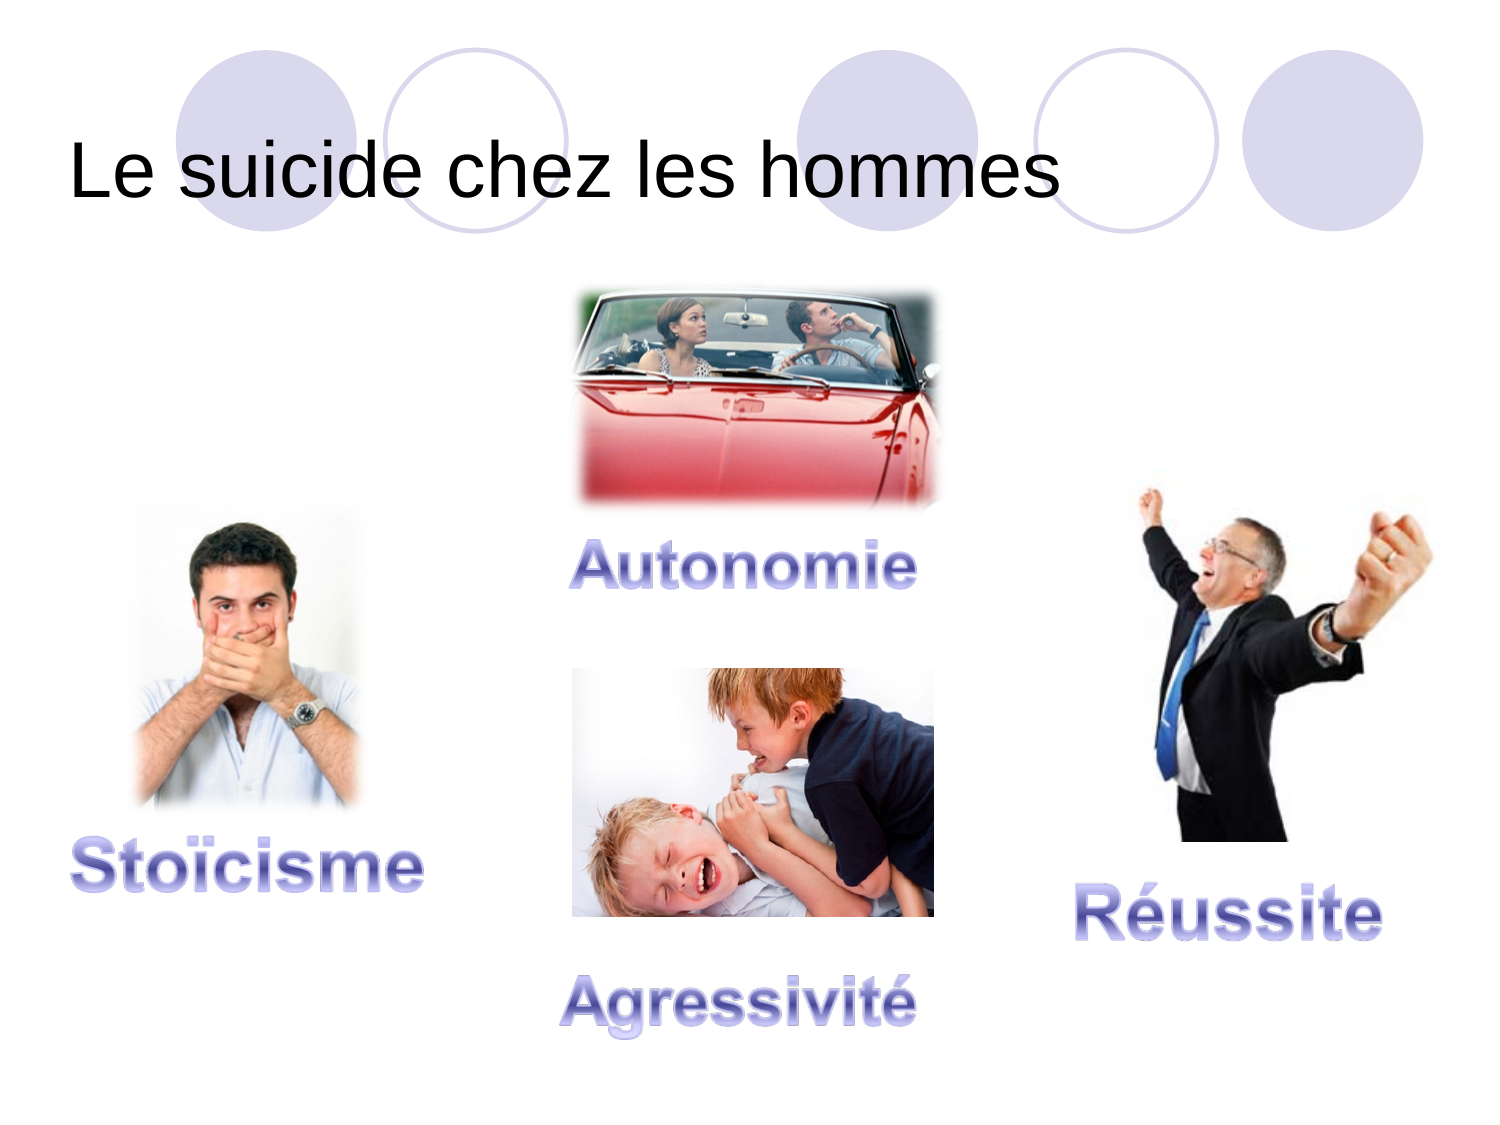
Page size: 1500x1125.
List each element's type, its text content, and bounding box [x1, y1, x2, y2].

picture [528, 278, 959, 612]
picture [1021, 444, 1441, 966]
picture [572, 668, 934, 917]
picture [22, 490, 472, 918]
picture [513, 939, 964, 1049]
title Le suicide chez les hommes [53, 78, 1404, 254]
